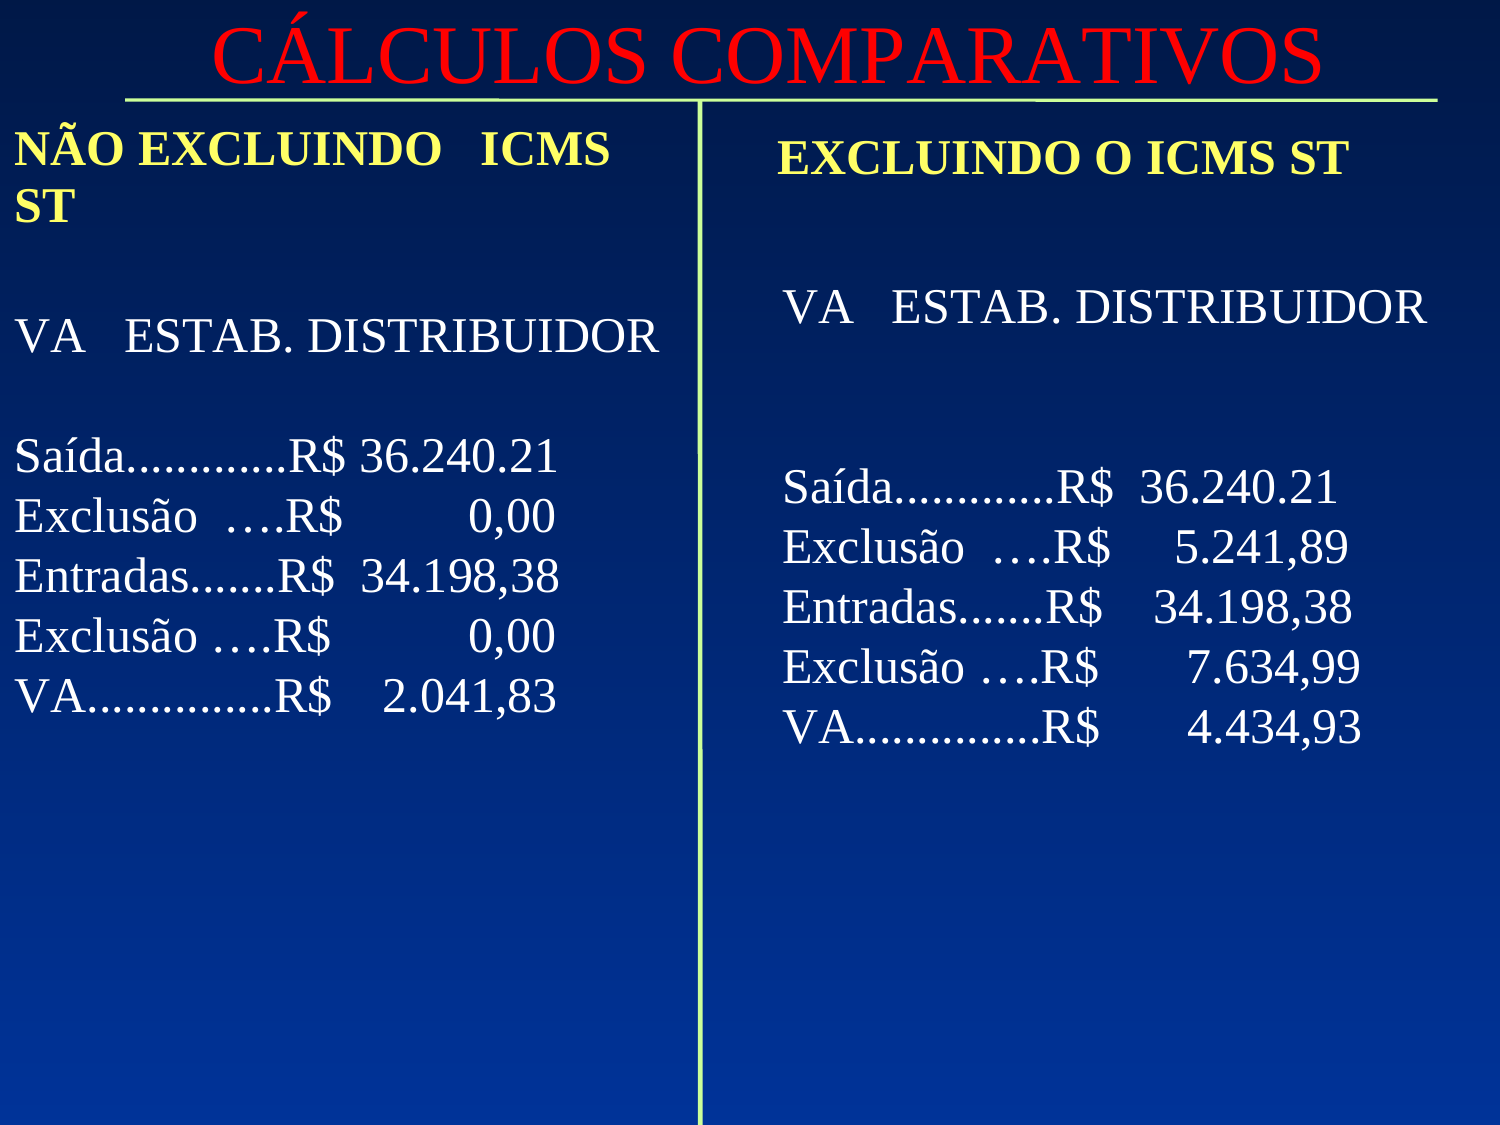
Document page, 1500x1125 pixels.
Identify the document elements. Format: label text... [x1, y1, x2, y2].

text_box VA ESTAB. DISTRIBUIDOR Saída.............R$ 36.240.21 Exclusão ….R$ 0,00 Entradas.......R$ 34.198,38 Exclusão ….R$ 0,00 VA...............R$ 2.041,83 [0, 295, 680, 731]
text_box CÁLCULOS COMPARATIVOS [37, 0, 1500, 111]
text_box EXCLUINDO O ICMS ST [750, 121, 1500, 271]
text_box VA ESTAB. DISTRIBUIDOR Saída.............R$ 36.240.21 Exclusão ….R$ 5.241,89 Entradas.......R$ 34.198,38 Exclusão ….R$ 7.634,99 VA...............R$ 4.434,93 [767, 265, 1500, 821]
text_box NÃO EXCLUINDO ICMS ST . [0, 112, 676, 295]
